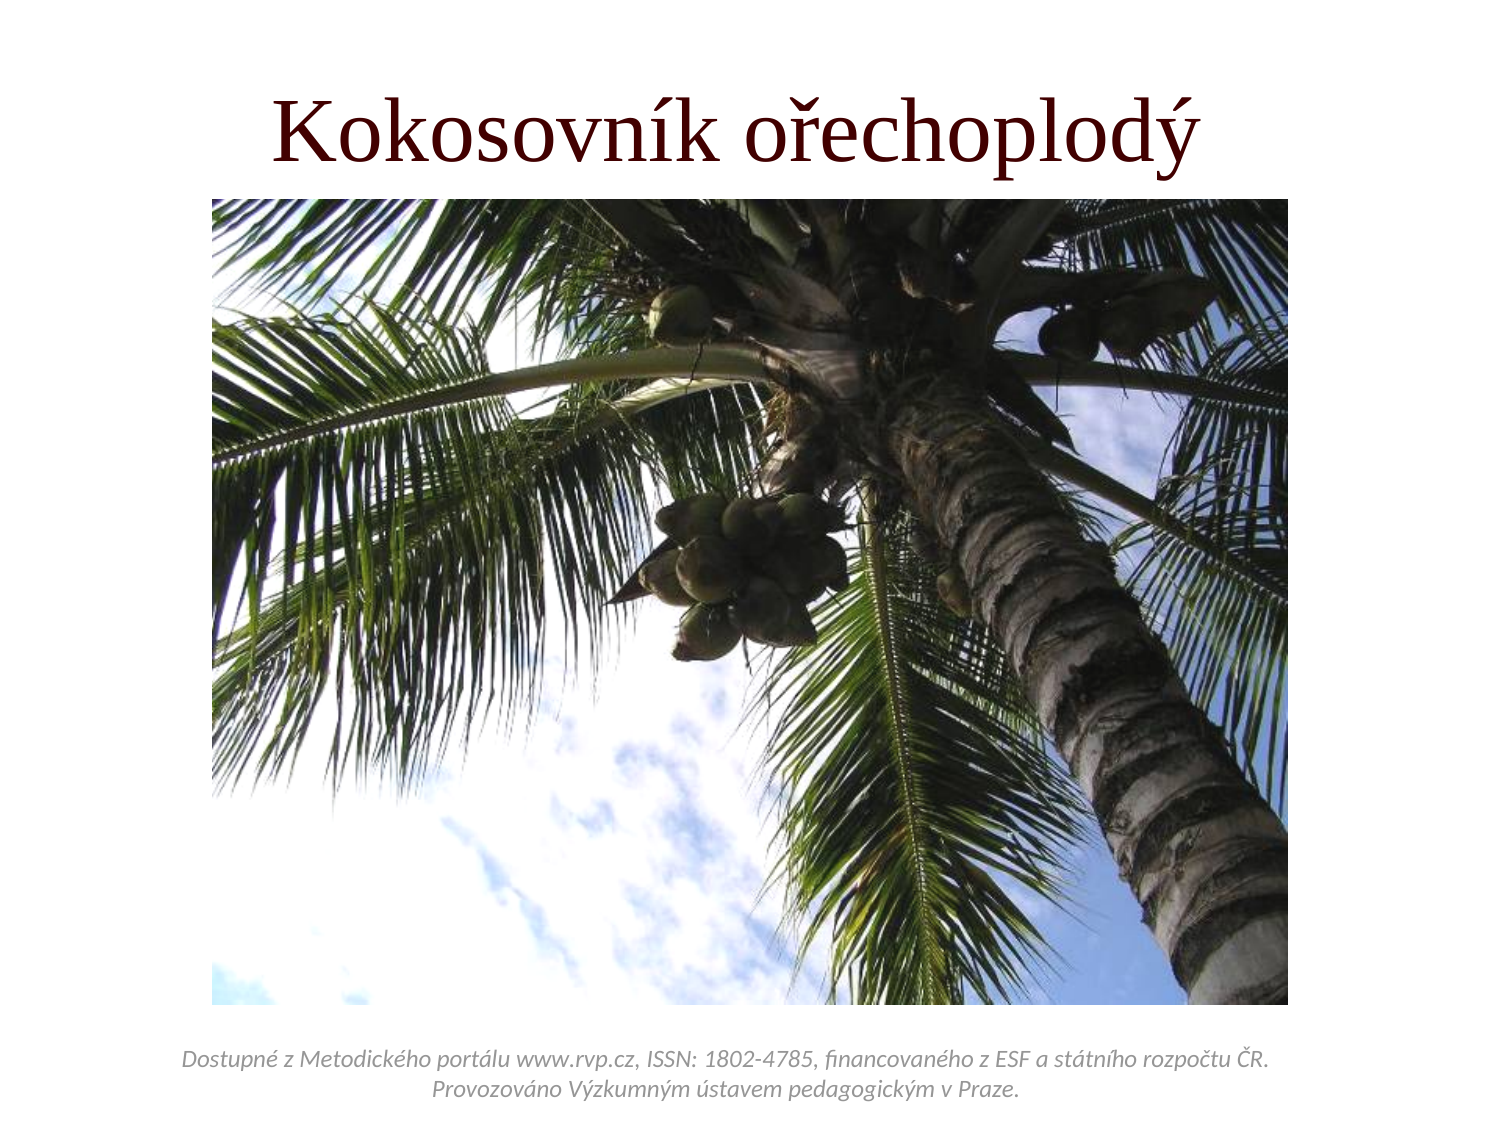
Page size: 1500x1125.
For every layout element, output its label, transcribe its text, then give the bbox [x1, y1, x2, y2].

text_box Dostupné z Metodického portálu www.rvp.cz, ISSN: 1802-4785, financovaného z ESF a státního rozpočtu ČR. Provozováno Výzkumným ústavem pedagogickým v Praze. [105, 1042, 1348, 1103]
title Kokosovník ořechoplodý [62, 0, 1413, 188]
text_box [212, 200, 1288, 1006]
